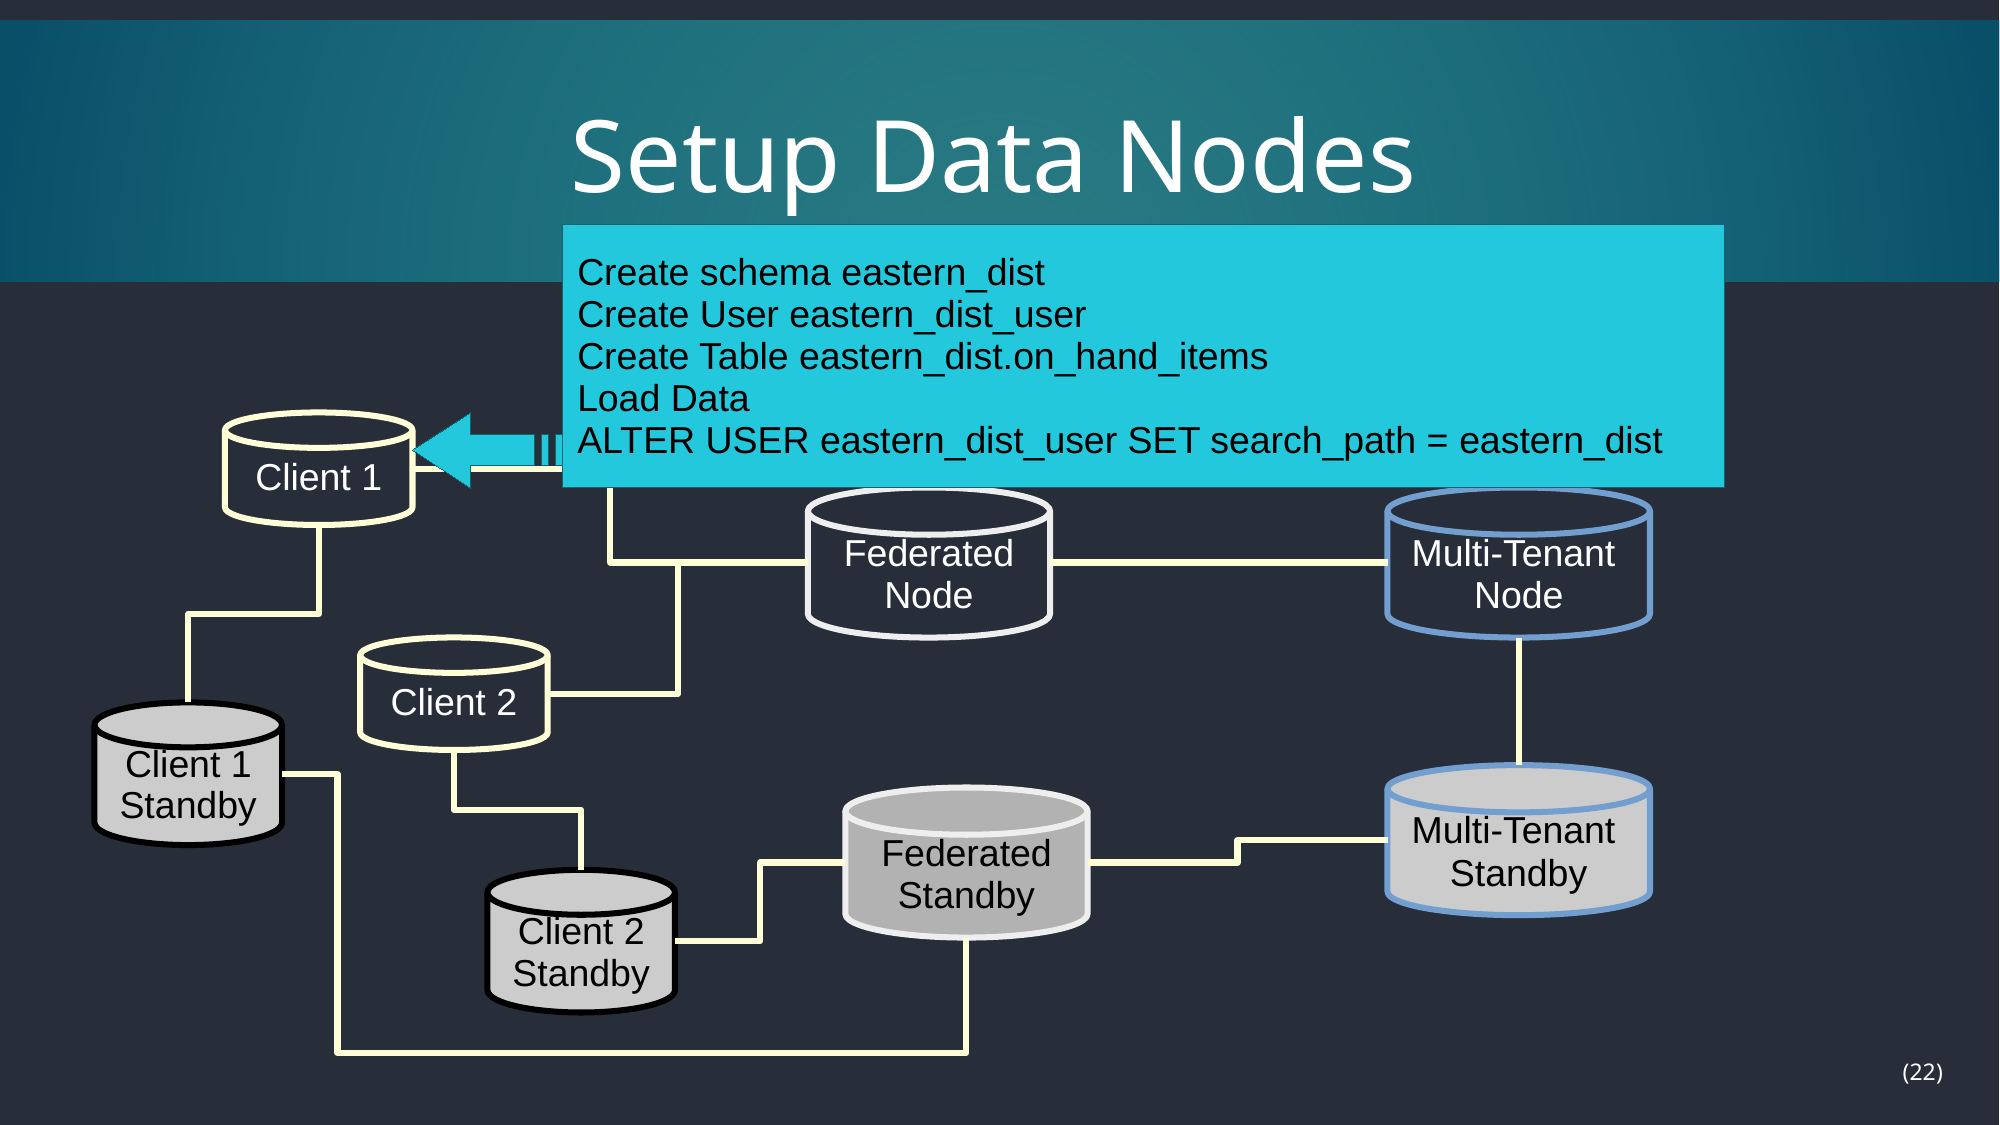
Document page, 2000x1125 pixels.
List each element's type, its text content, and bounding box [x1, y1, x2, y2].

text_box Setup Data Nodes [37, 85, 1950, 220]
text_box Client 2 [360, 637, 548, 750]
text_box [555, 434, 563, 466]
text_box Federated Node [807, 488, 1051, 638]
text_box Create schema eastern_dist Create User eastern_dist_user Create Table eastern_dist.on_hand_items Load Data ALTER USER eastern_dist_user SET search_path = eastern_dist [562, 224, 1725, 488]
text_box Client 1 Standby [94, 702, 283, 846]
text_box Client 1 [224, 412, 413, 525]
text_box [412, 412, 535, 489]
text_box Multi-Tenant Standby [1387, 765, 1651, 916]
text_box Federated Standby [845, 787, 1088, 938]
slide_number (<number>) [1508, 1042, 1959, 1103]
text_box [0, 20, 2000, 282]
text_box Multi-Tenant Node [1387, 488, 1651, 638]
text_box Client 2 Standby [487, 869, 676, 1013]
text_box [541, 434, 549, 466]
